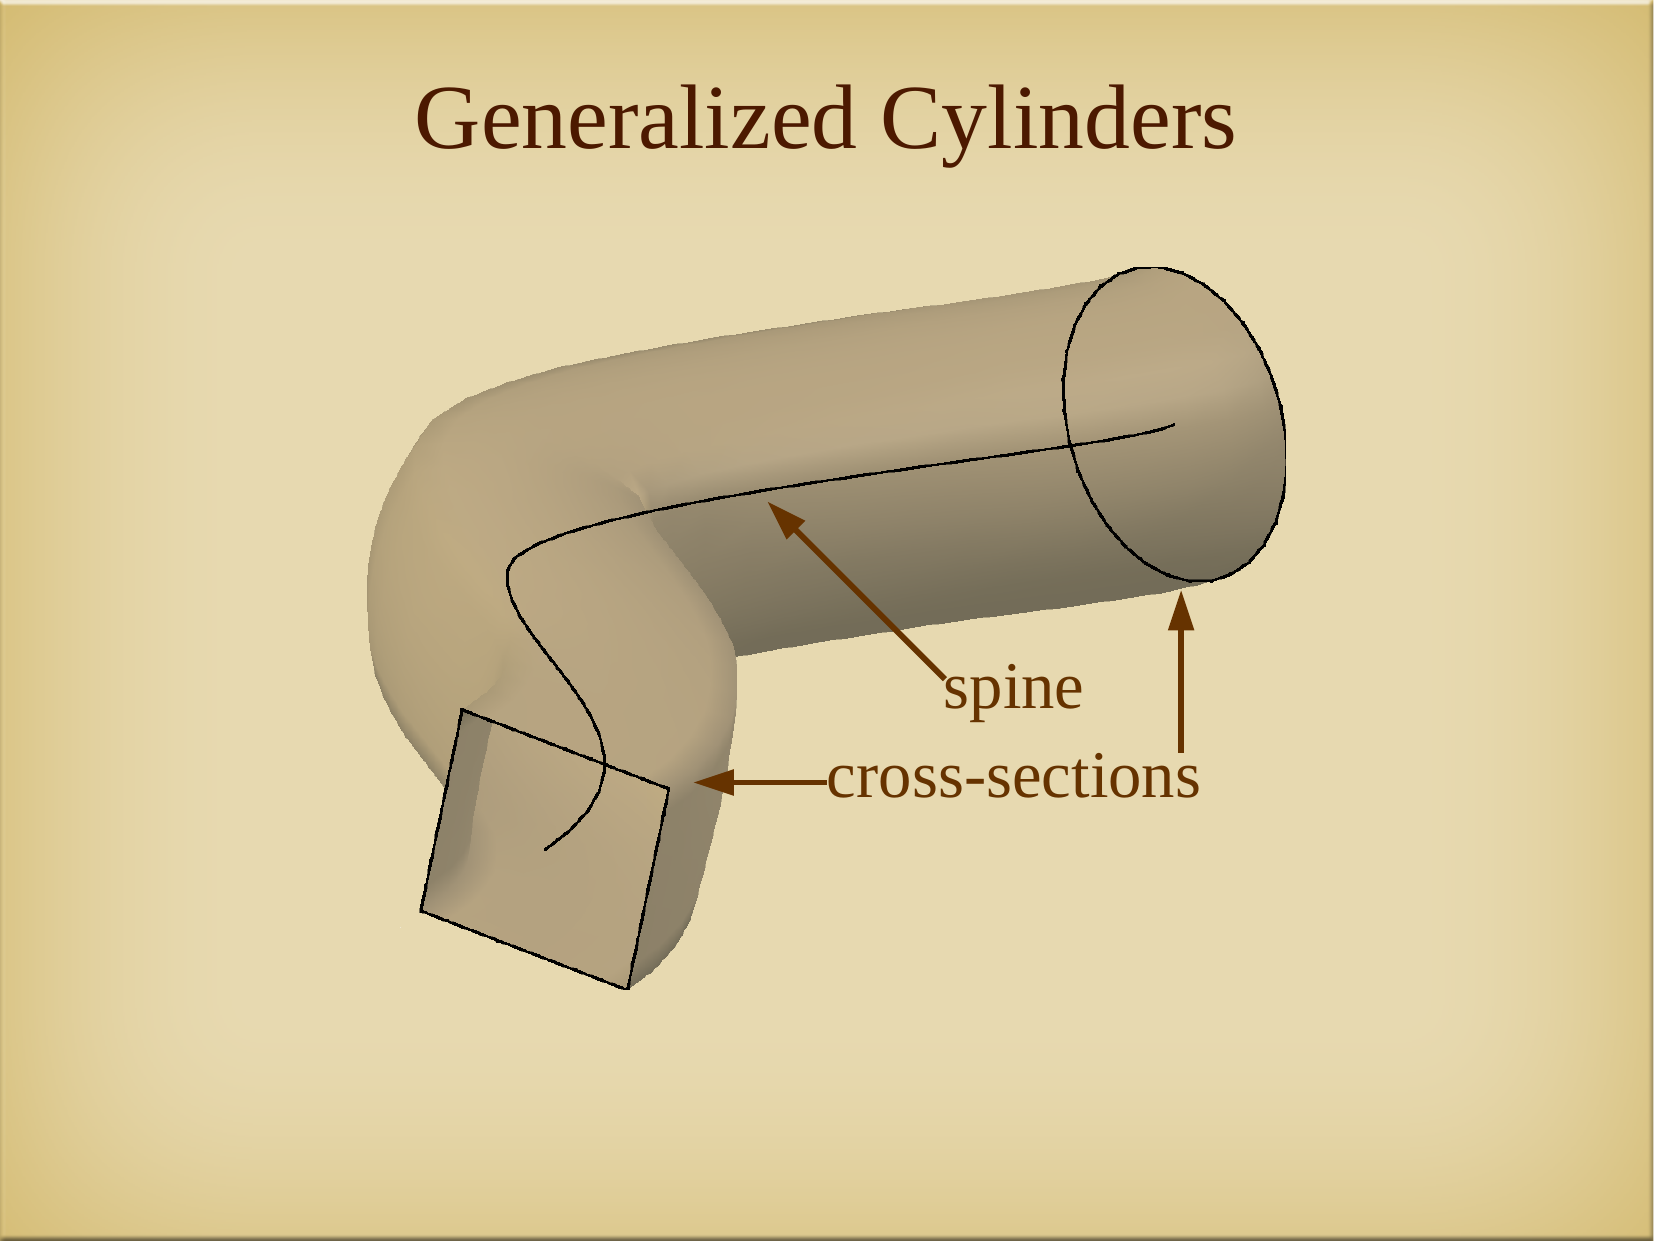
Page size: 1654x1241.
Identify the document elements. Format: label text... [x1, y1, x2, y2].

title Generalized Cylinders [59, 58, 1595, 178]
text_box spine [943, 649, 1086, 724]
picture [0, 0, 1654, 1241]
